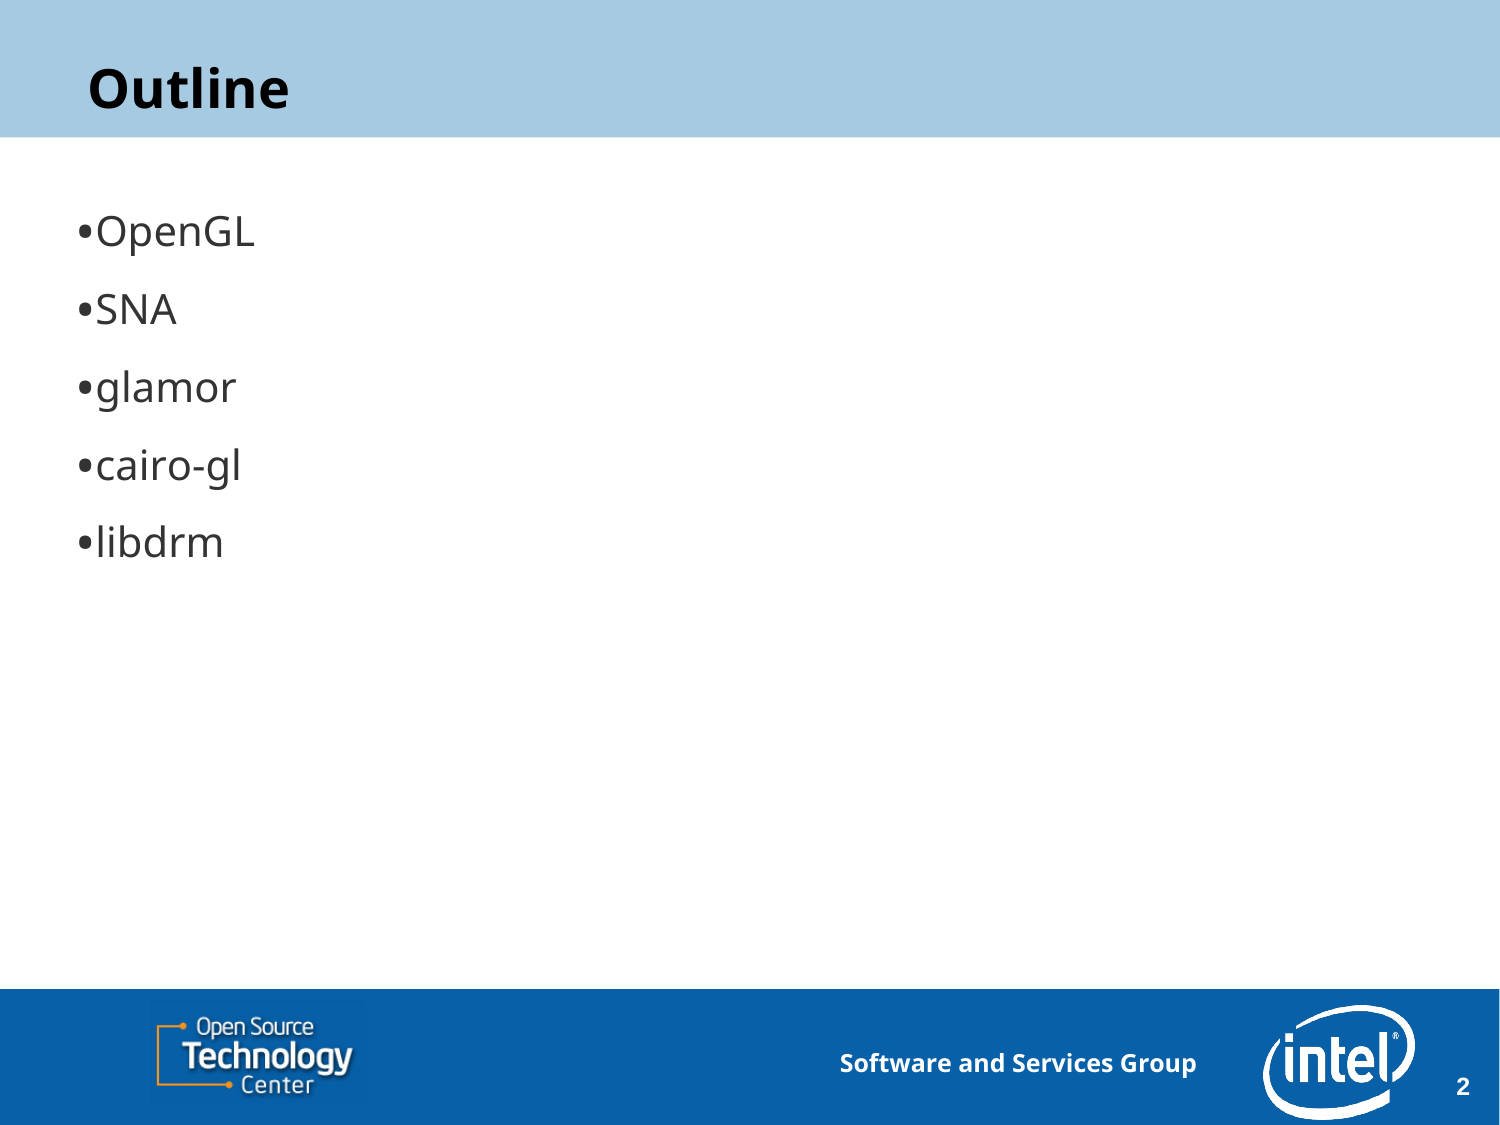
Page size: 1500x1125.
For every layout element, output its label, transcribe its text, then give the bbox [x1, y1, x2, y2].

picture [150, 999, 365, 1106]
list OpenGL SNA glamor cairo-gl libdrm [74, 202, 1425, 930]
title Outline [87, 37, 1446, 138]
picture [1263, 1005, 1415, 1120]
